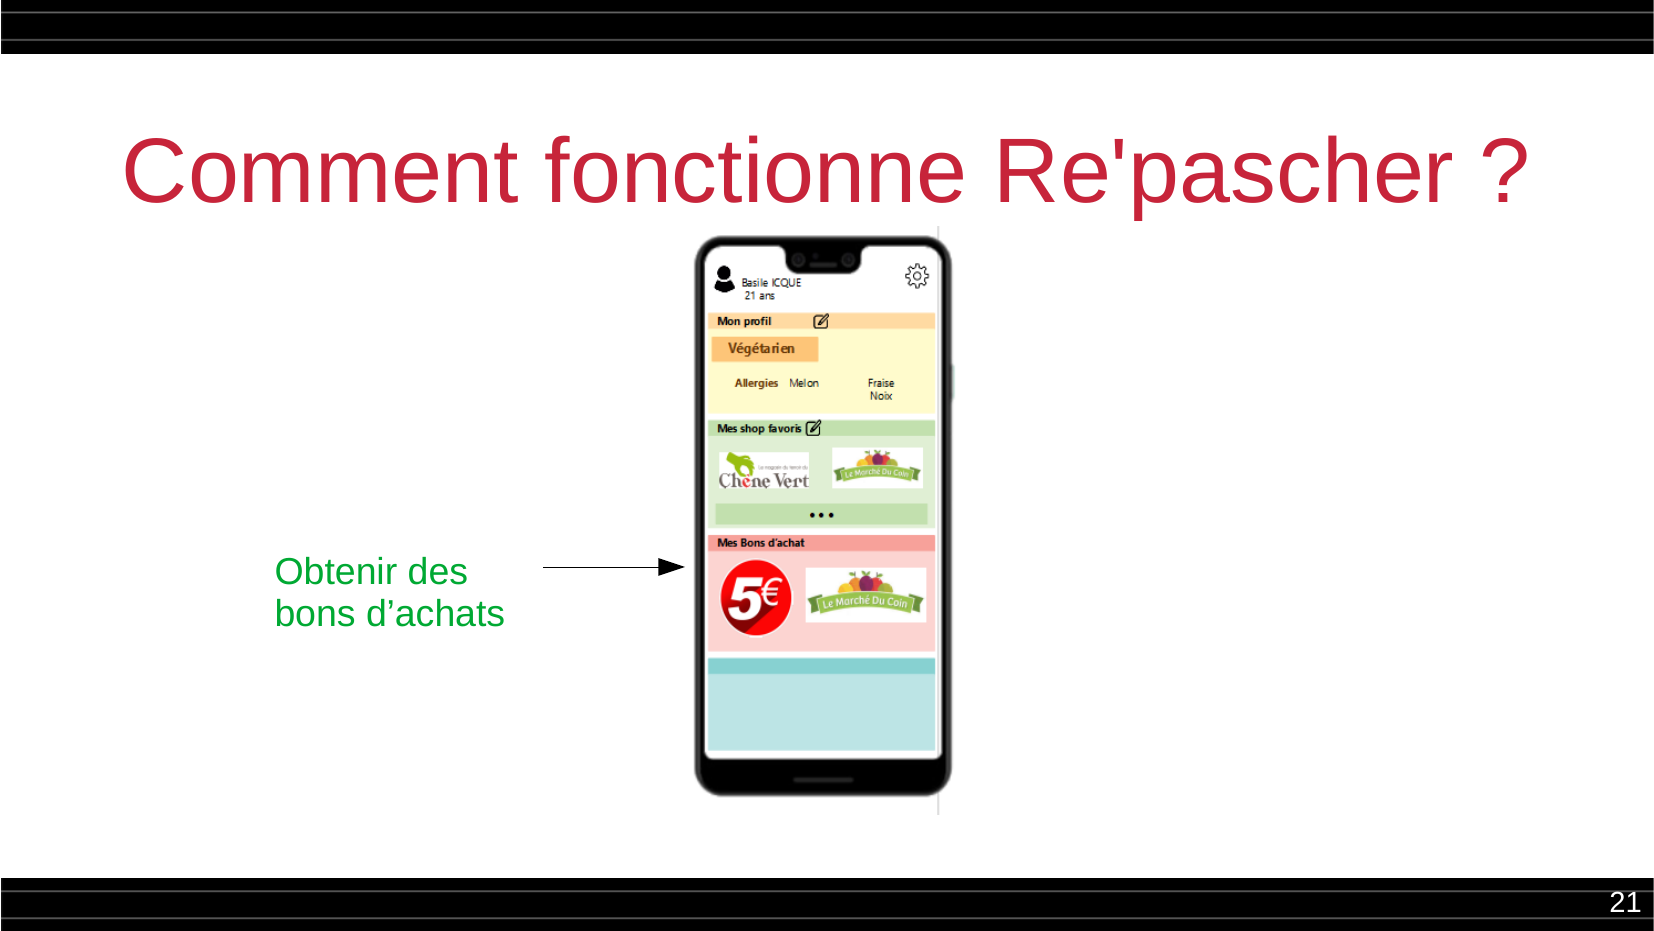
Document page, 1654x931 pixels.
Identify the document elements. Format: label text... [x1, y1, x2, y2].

picture [1, 878, 1654, 931]
picture [1, 0, 1654, 54]
title Comment fonctionne Re'pascher ? [82, 92, 1571, 249]
picture [685, 226, 969, 815]
text_box Obtenir des bons d’achats [259, 543, 532, 643]
